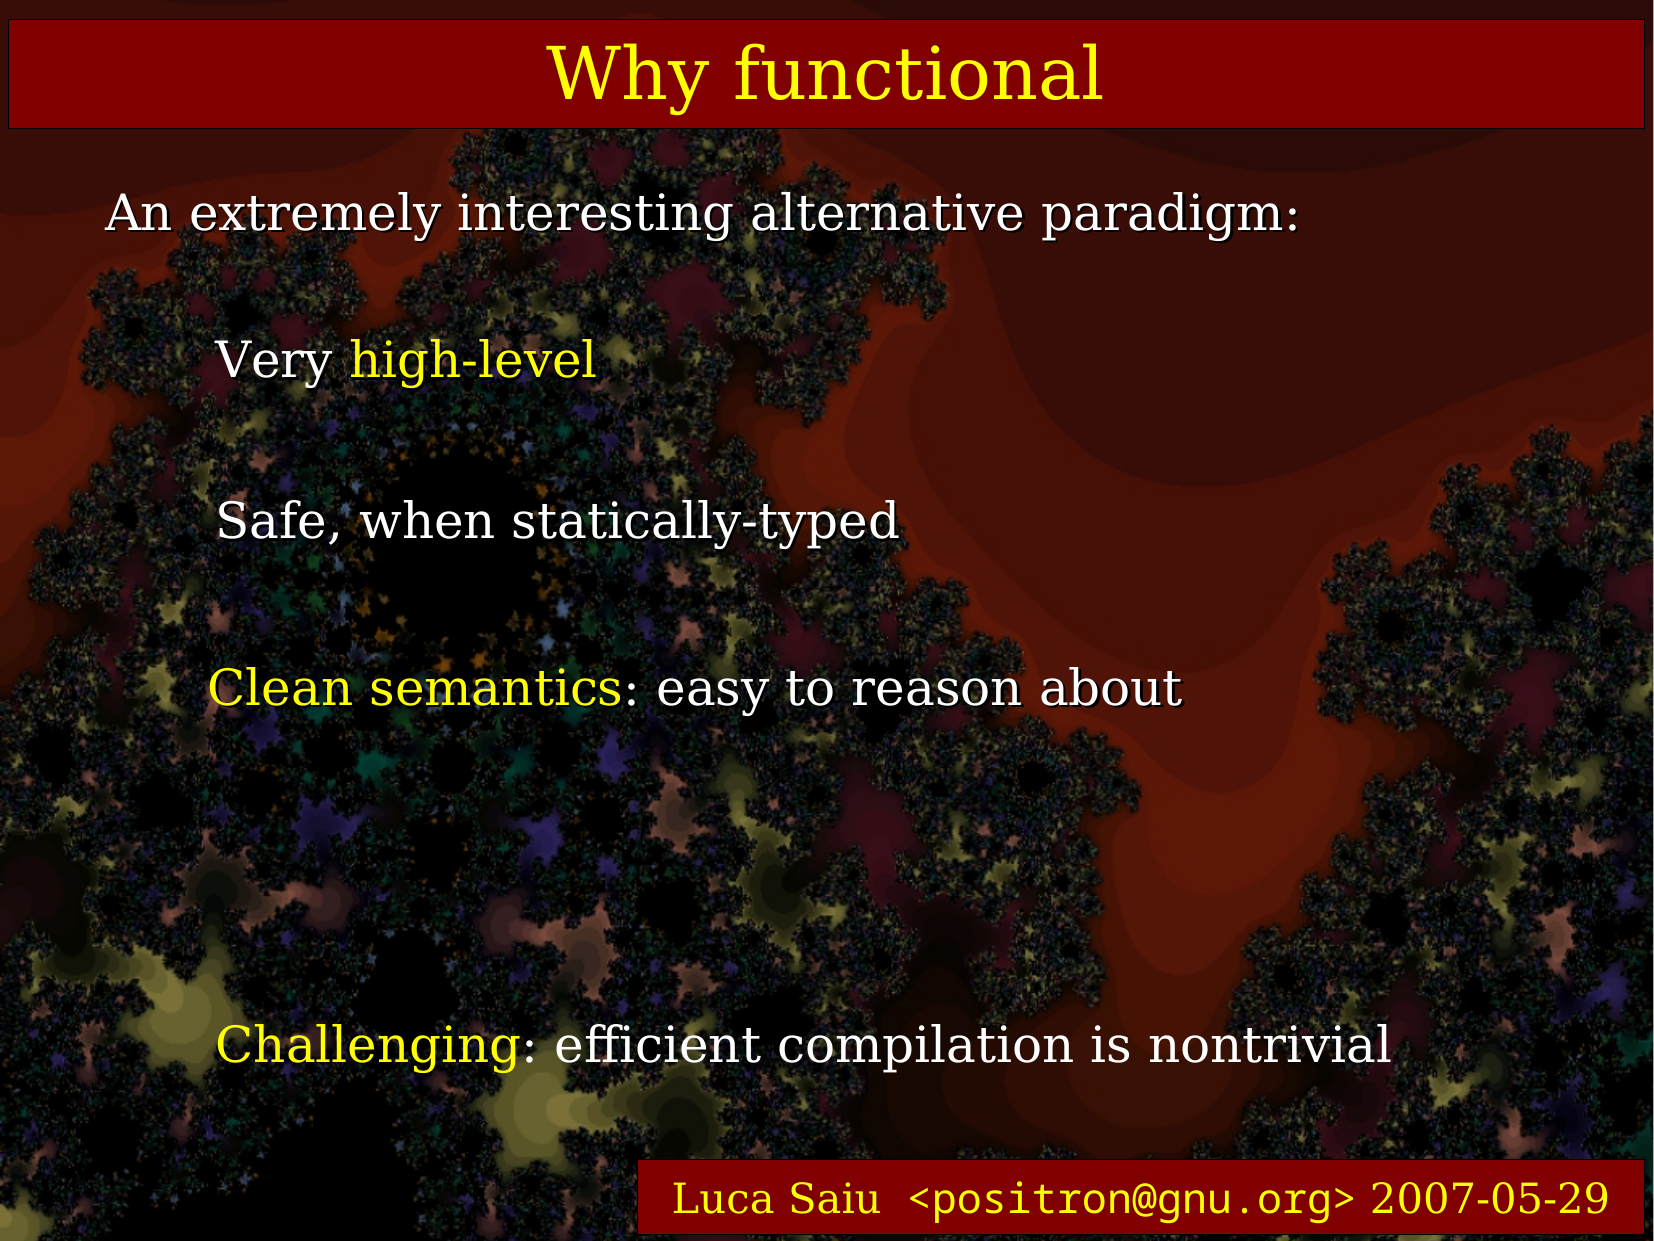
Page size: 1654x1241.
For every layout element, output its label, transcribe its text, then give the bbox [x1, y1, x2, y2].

text_box Luca Saiu <positron@gnu.org> 2007-05-29 [637, 1159, 1645, 1235]
text_box Very high-level [199, 331, 614, 390]
text_box Challenging: efficient compilation is nontrivial [199, 1016, 1411, 1075]
picture [0, 0, 1654, 1241]
text_box Why functional [8, 19, 1645, 129]
text_box Safe, when statically-typed [199, 492, 917, 551]
text_box An extremely interesting alternative paradigm: [105, 183, 1302, 243]
text_box Clean semantics: easy to reason about [191, 659, 1501, 718]
